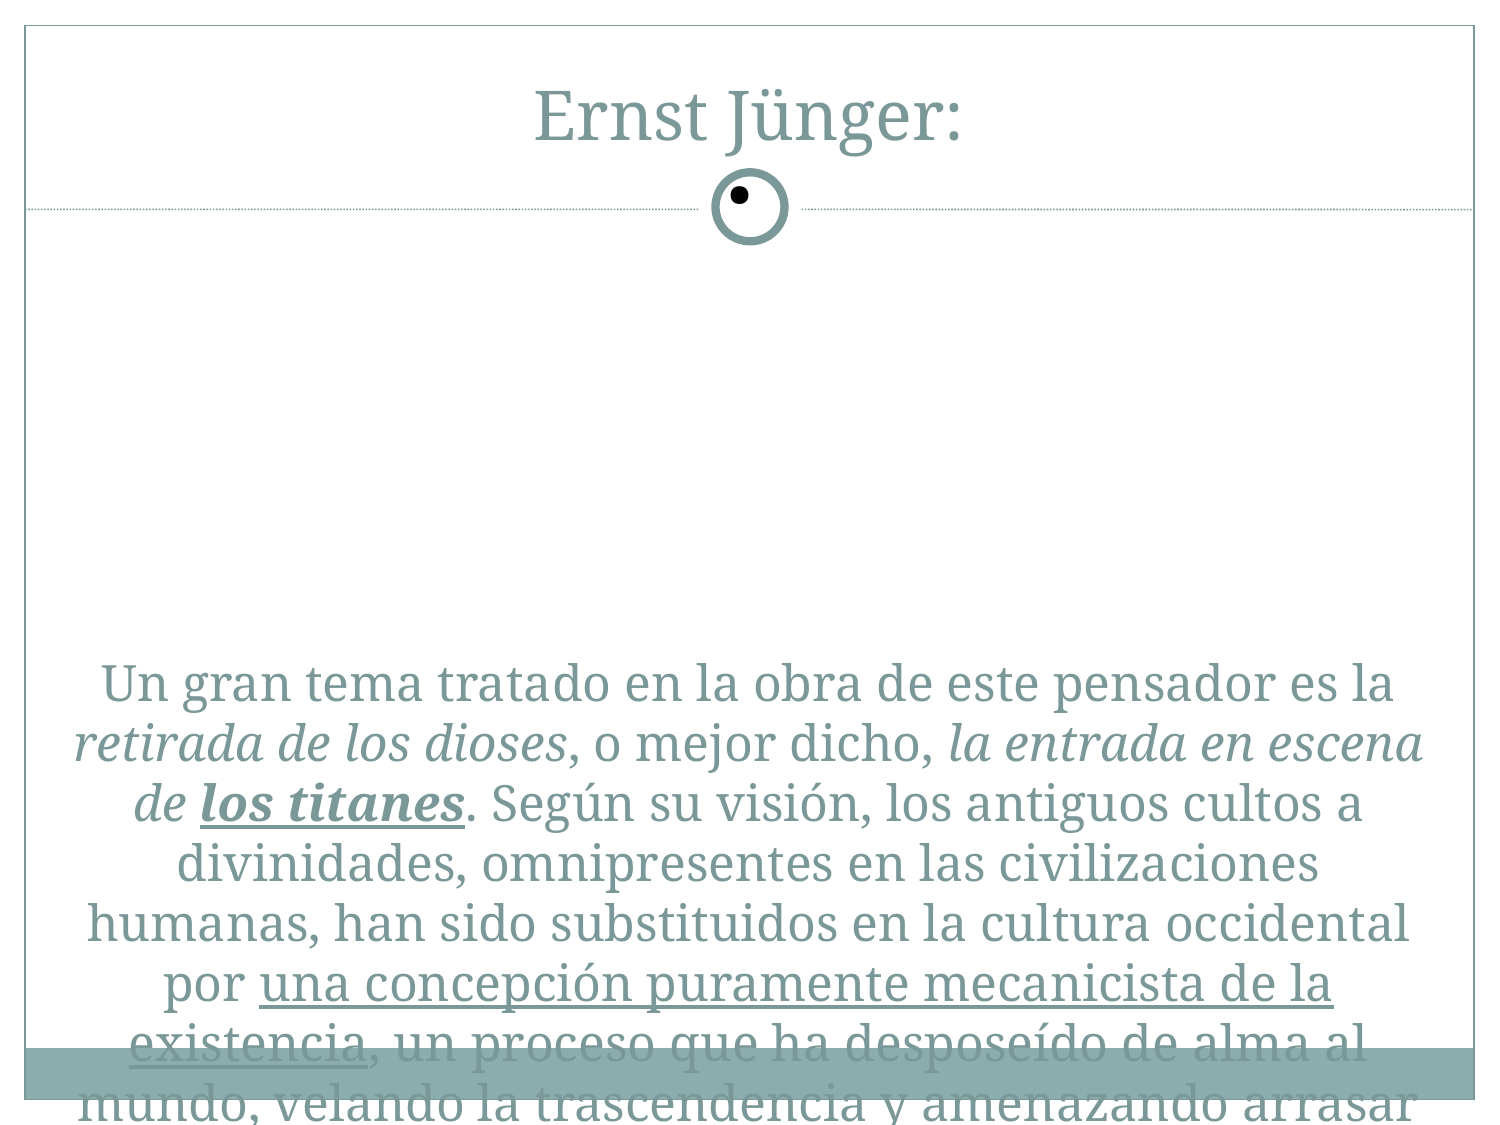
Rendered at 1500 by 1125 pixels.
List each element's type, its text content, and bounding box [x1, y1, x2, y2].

title Ernst Jünger: [49, 37, 1450, 162]
title Un gran tema tratado en la obra de este pensador es la retirada de los dioses, o mejor dicho, la entrada en escena de los titanes. Según su visión, los antiguos cultos a divinidades, omnipresentes en las civilizaciones humanas, han sido substituidos en la cultura occidental por una concepción puramente mecanicista de la existencia, un proceso que ha desposeído de alma al mundo, velando la trascendencia y amenazando arrasar el espíritu humano y extender su poder de destrucción al mundo natural, hogar común de todos nosotros. [53, 149, 1445, 1001]
